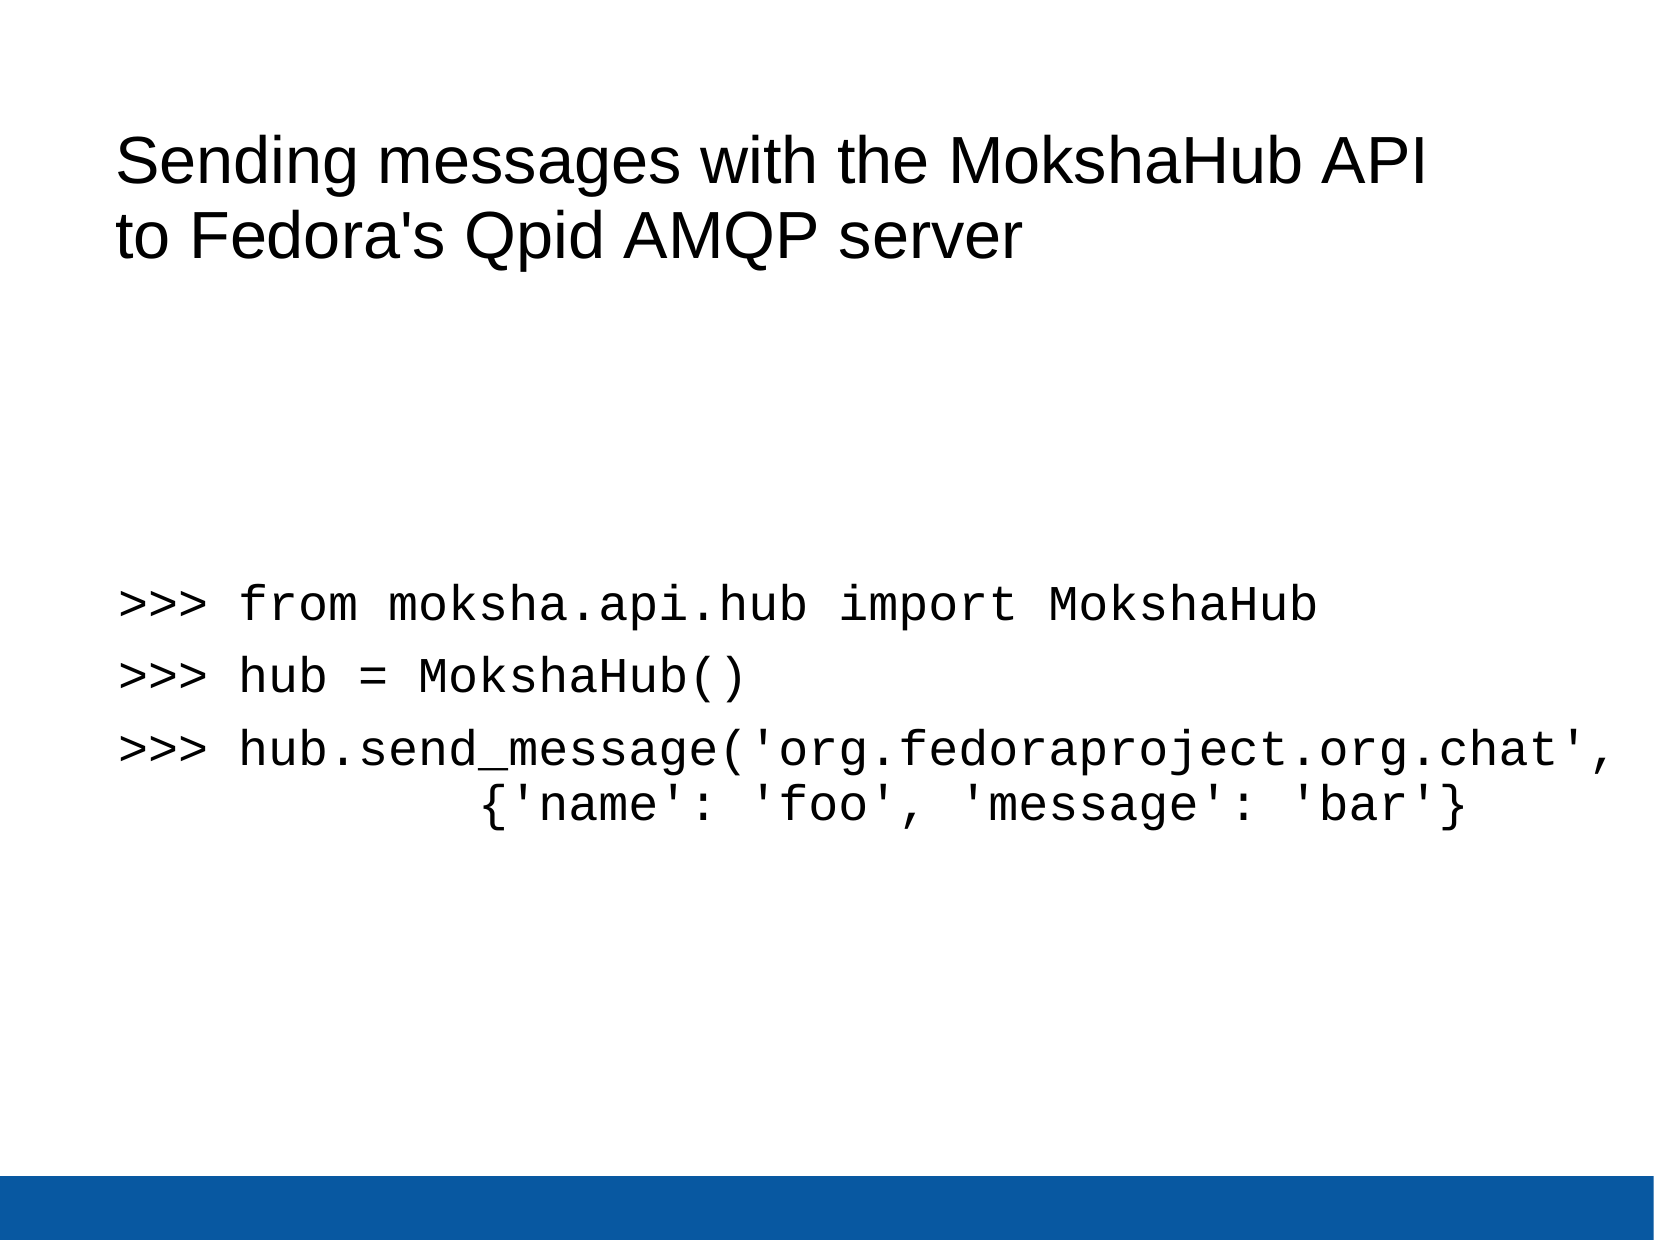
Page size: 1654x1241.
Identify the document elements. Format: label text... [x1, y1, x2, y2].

subtitle >>> from moksha.api.hub import MokshaHub >>> hub = MokshaHub() >>> hub.send_message('org.fedoraproject.org.chat', {'name': 'foo', 'message': 'bar'} [118, 272, 1654, 1141]
title Sending messages with the MokshaHub API to Fedora's Qpid AMQP server [115, 123, 1521, 273]
picture [0, 1176, 1654, 1240]
